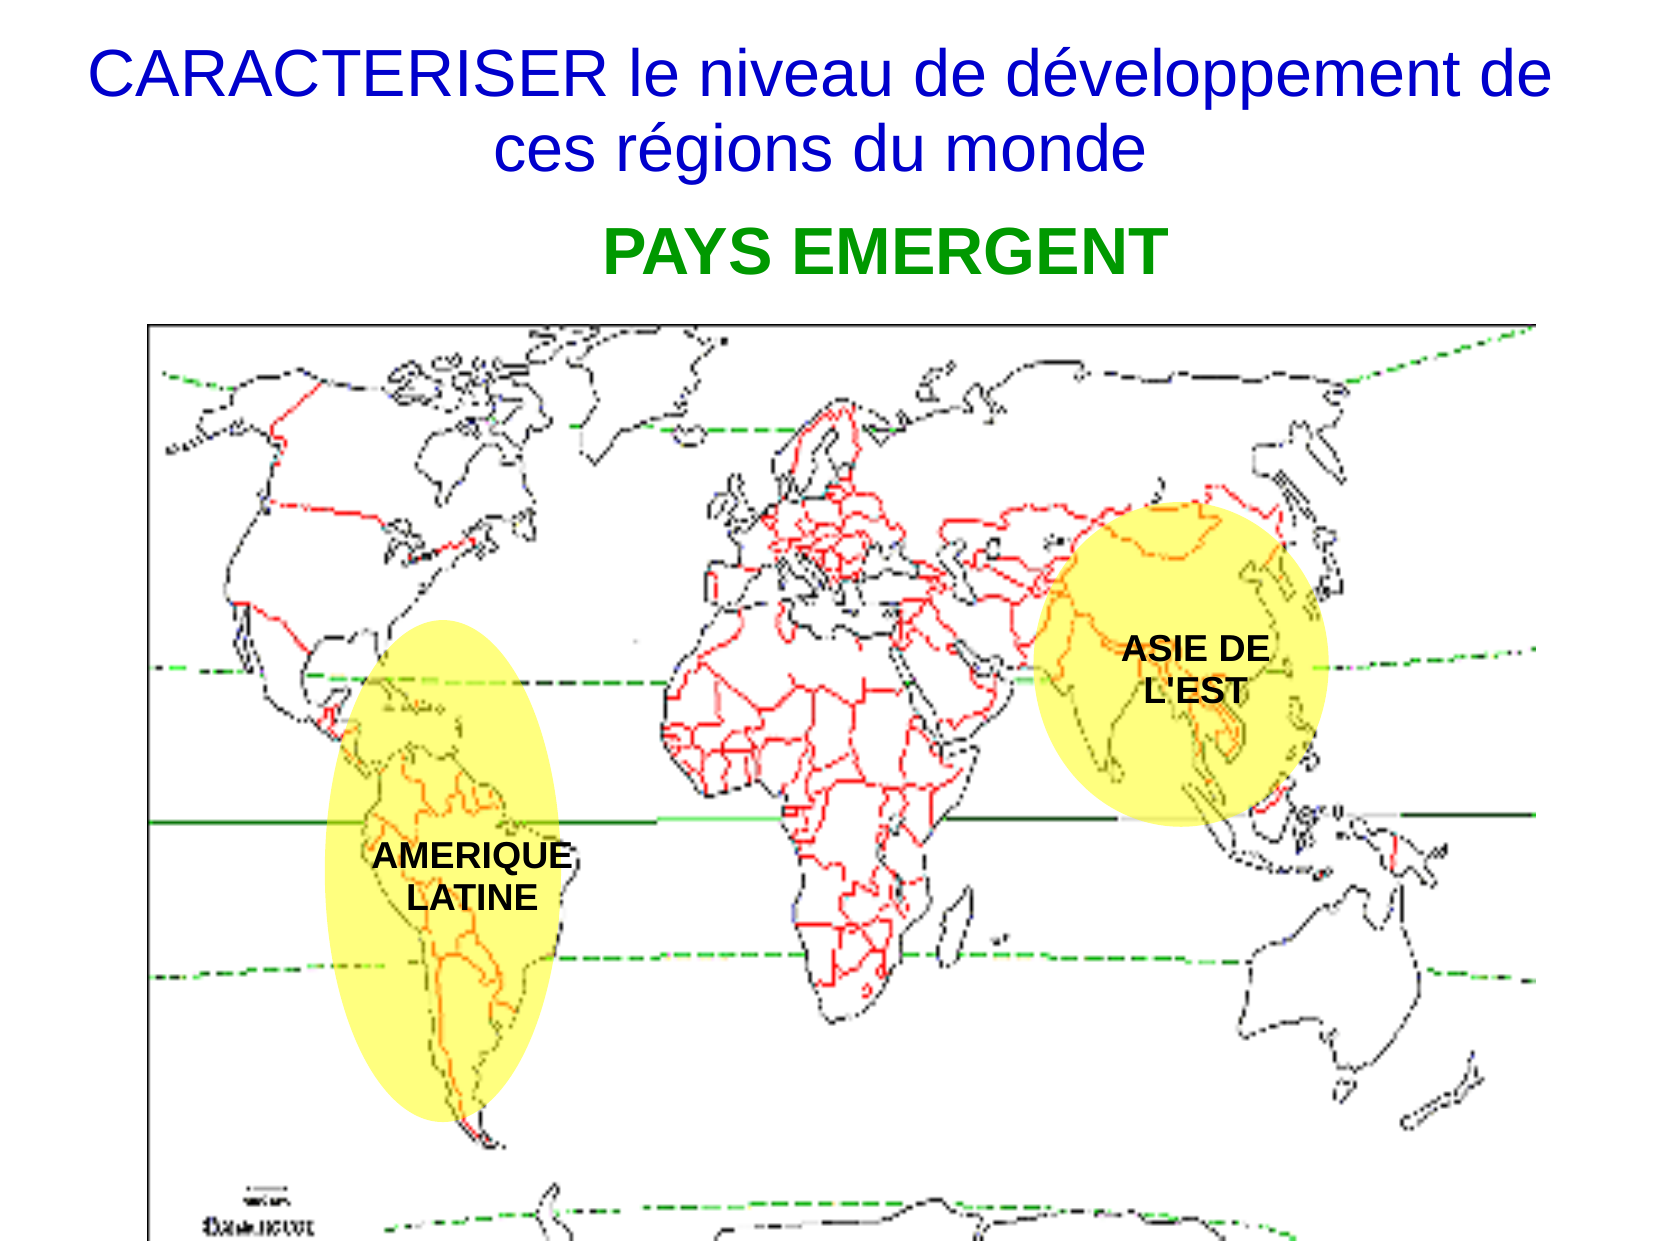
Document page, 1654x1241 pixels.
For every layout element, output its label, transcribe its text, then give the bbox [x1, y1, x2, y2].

text_box ASIE DE L'EST [1092, 620, 1300, 722]
picture [147, 324, 1536, 1241]
title CARACTERISER le niveau de développement de ces régions du monde [76, 29, 1566, 296]
text_box AMERIQUE LATINE [354, 826, 591, 972]
text_box [1033, 501, 1329, 827]
text_box PAYS EMERGENT [383, 206, 1388, 446]
text_box [324, 620, 560, 1123]
